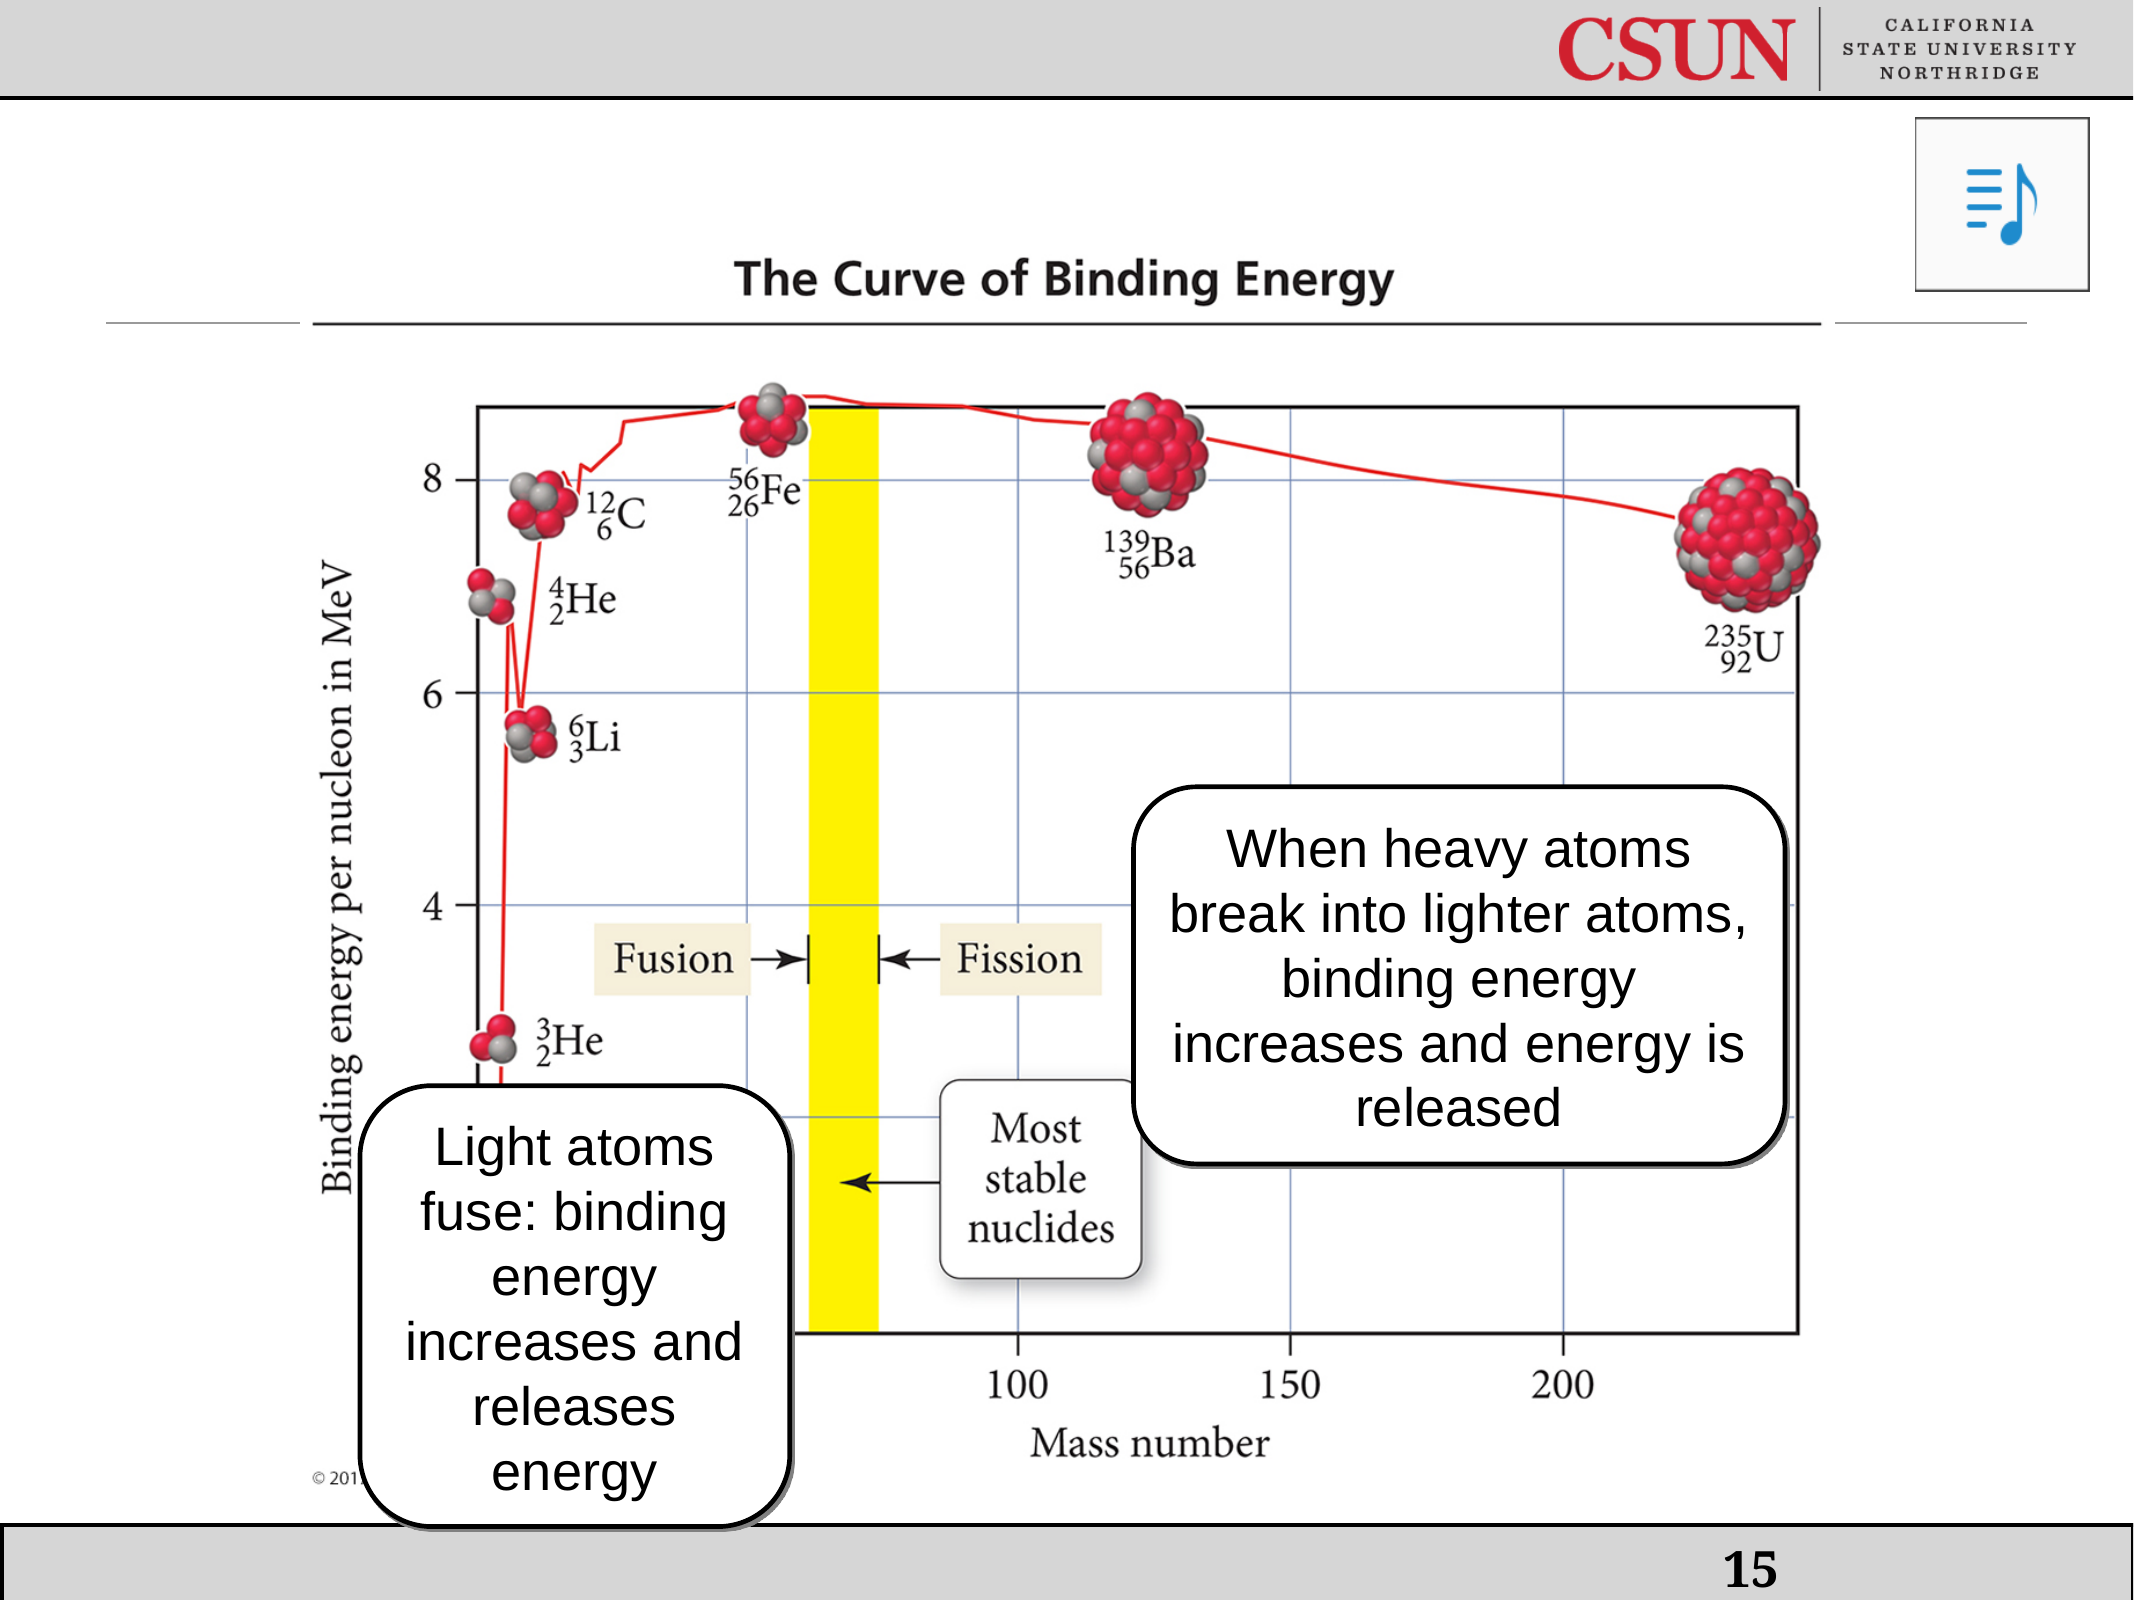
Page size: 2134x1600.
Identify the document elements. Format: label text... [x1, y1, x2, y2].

picture [1559, 7, 2076, 91]
text_box [1914, 116, 2091, 293]
text_box When heavy atoms break into lighter atoms, binding energy increases and energy is released [1133, 786, 1786, 1164]
picture [300, 245, 1835, 1496]
text_box Light atoms fuse: binding energy increases and releases energy [359, 1085, 790, 1527]
